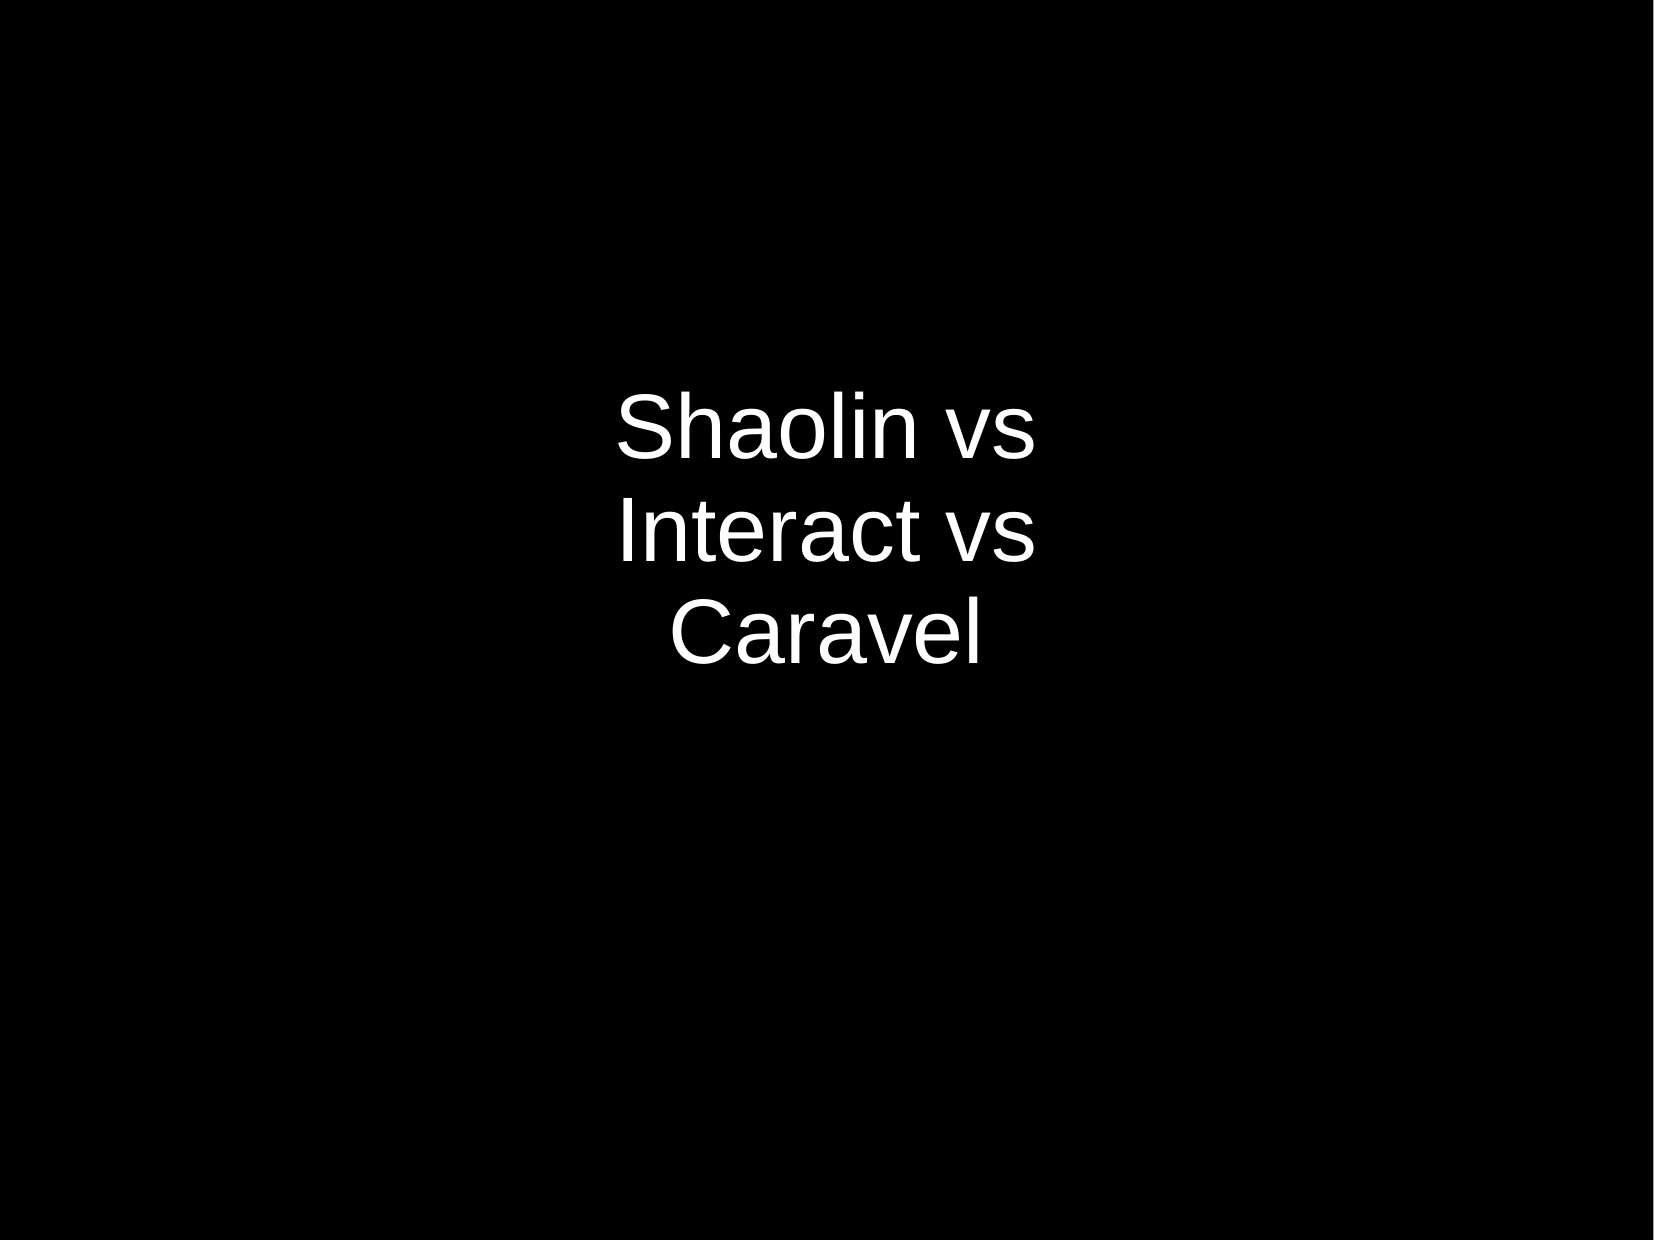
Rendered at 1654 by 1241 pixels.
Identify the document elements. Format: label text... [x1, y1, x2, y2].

subtitle Shaolin vs Interact vs Caravel [82, 49, 1571, 1010]
